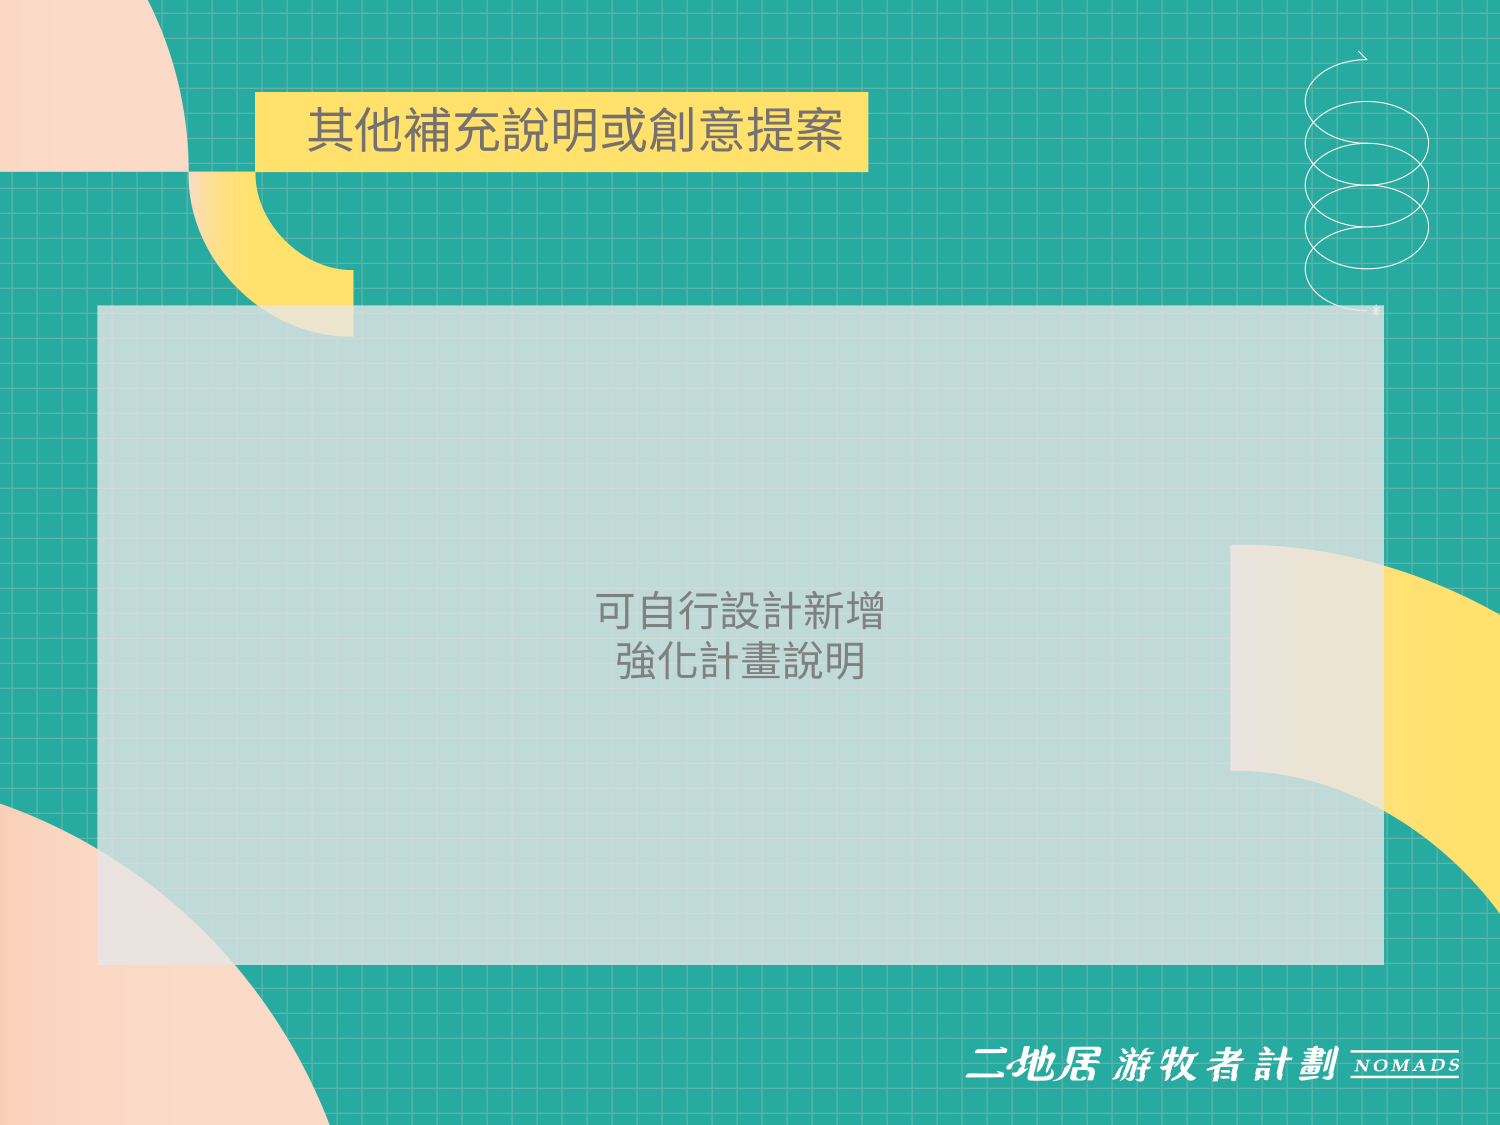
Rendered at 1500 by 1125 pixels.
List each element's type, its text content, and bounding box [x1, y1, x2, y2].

picture [0, 0, 1500, 1125]
text_box 可自行設計新增 強化計畫說明 [97, 305, 1384, 965]
text_box 其他補充說明或創意提案 [255, 92, 869, 173]
